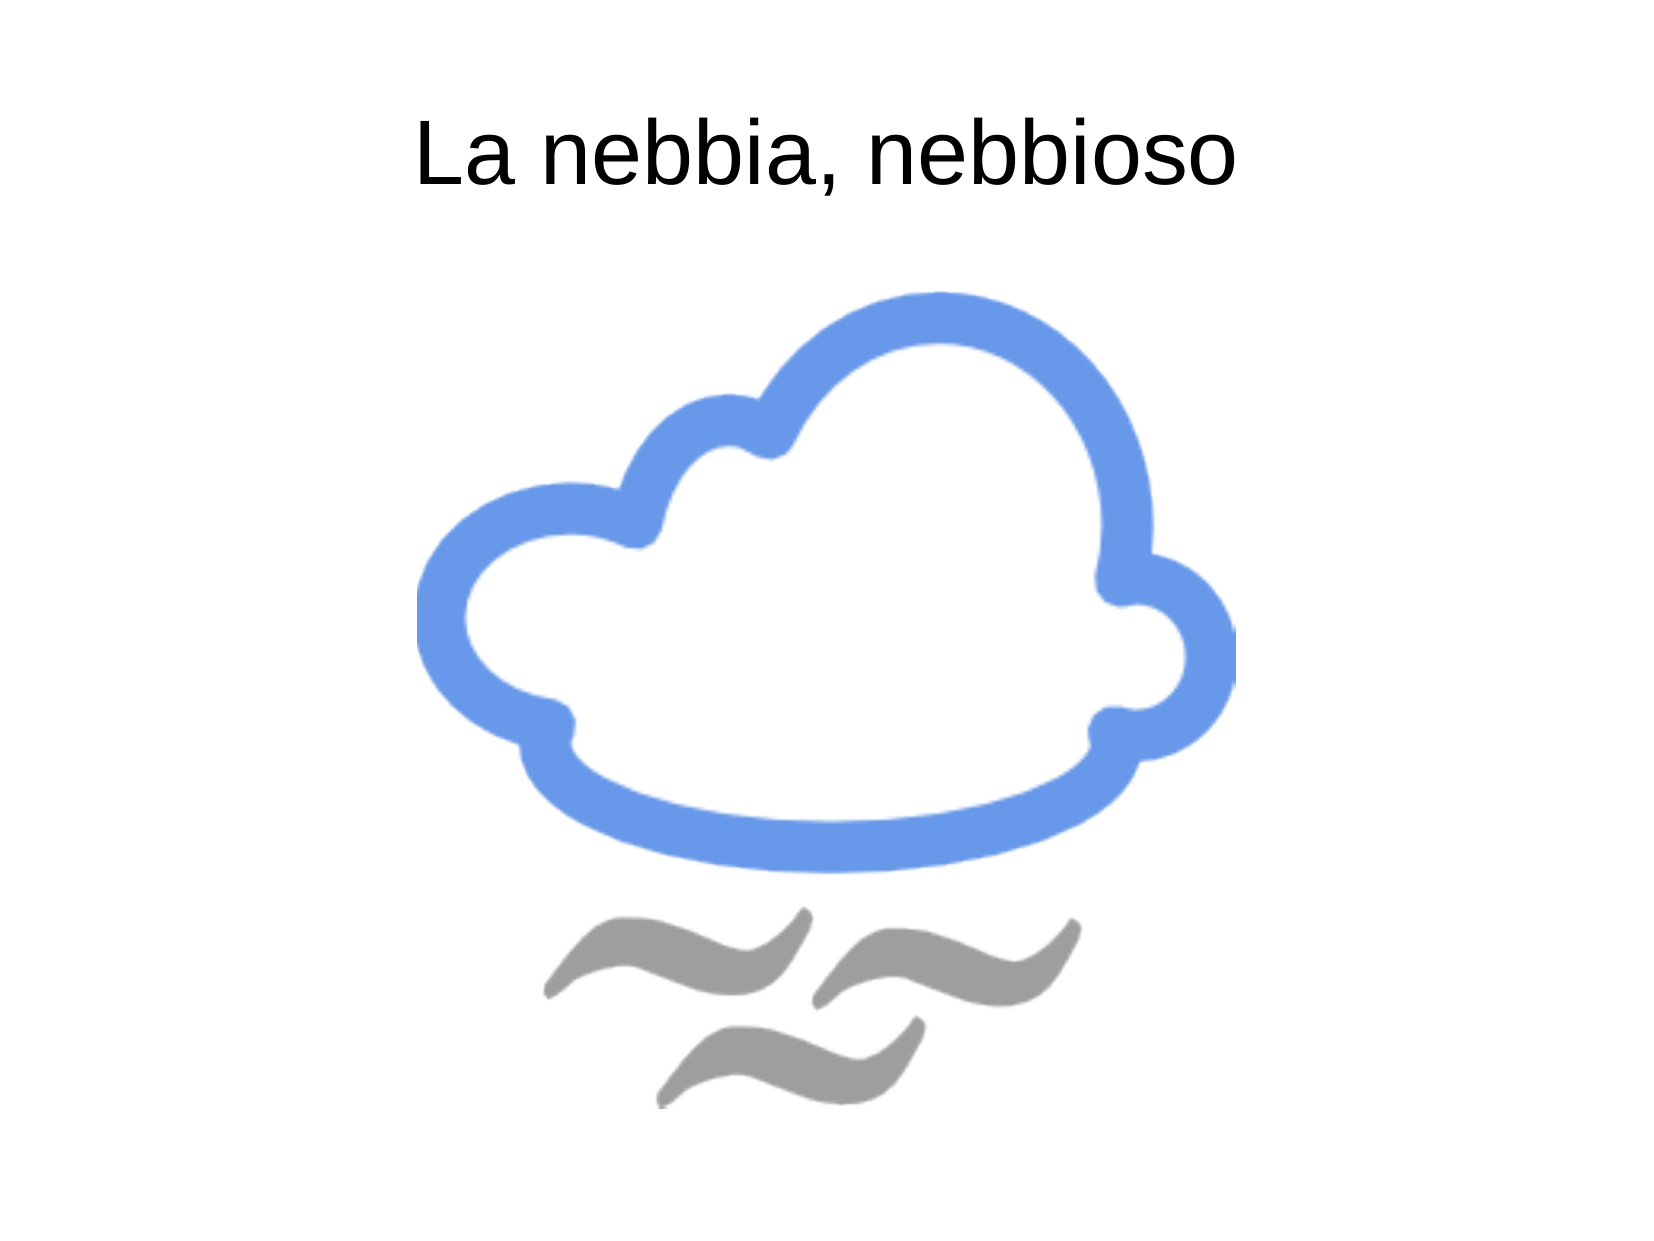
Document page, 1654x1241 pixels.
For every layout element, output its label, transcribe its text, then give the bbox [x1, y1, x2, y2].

picture [417, 290, 1236, 1109]
title La nebbia, nebbioso [82, 49, 1571, 257]
